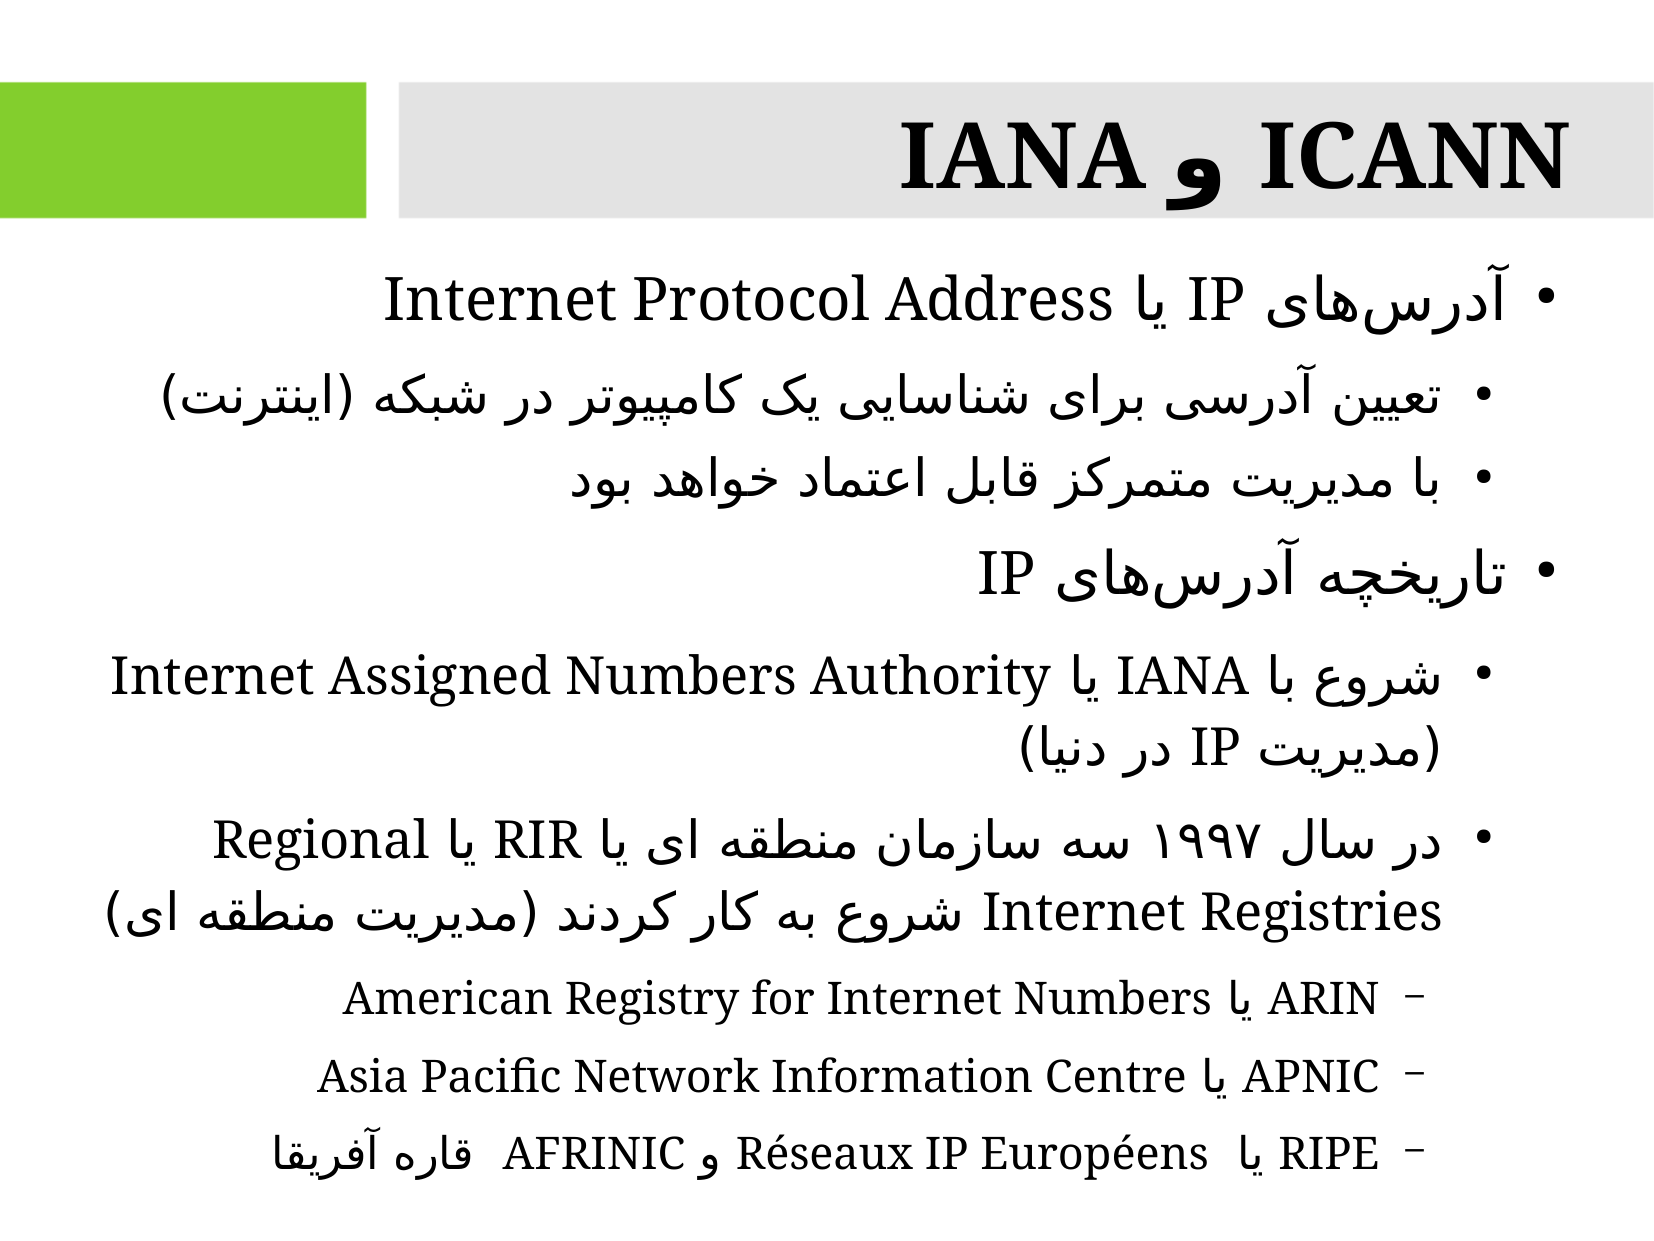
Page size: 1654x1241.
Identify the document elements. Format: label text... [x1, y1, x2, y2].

title IANA و ICANN [82, 49, 1571, 256]
list آدرس‌های IP یا Internet Protocol Address تعیین آدرسی برای شناسایی یک کامپیوتر در شبکه (اینترنت) با مدیریت متمرکز قابل اعتماد خواهد بود تاریخچه آدرس‌های IP شروع با IANA یا Internet Assigned Numbers Authority (مدیریت IP در دنیا) در سال ۱۹۹۷ سه سازمان منطقه ای یا RIR یا Regional Internet Registries شروع به کار کردند (مدیریت منطقه ای) ARIN یا American Registry for Internet Numbers APNIC یا Asia Pacific Network Information Centre RIPE یا Réseaux IP Européens و AFRINIC قاره آفریقا [82, 256, 1571, 1201]
picture [0, 0, 1654, 1241]
